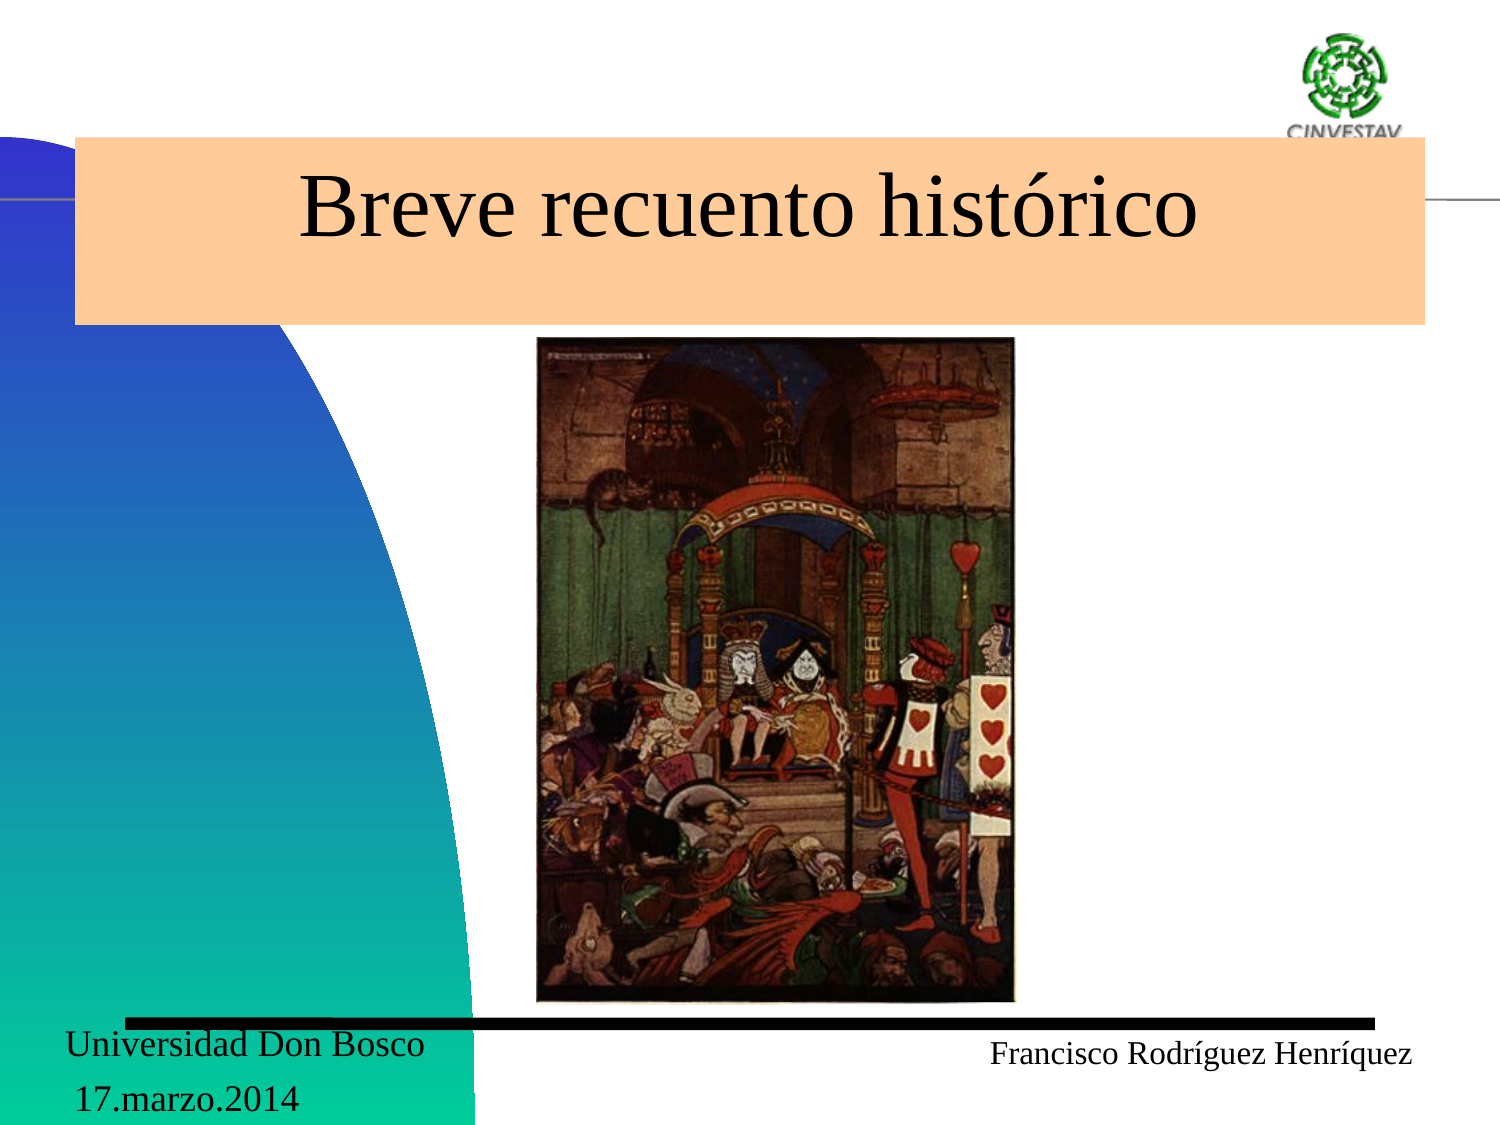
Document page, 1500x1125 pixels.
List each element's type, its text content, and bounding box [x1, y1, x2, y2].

text_box Breve recuento histórico [75, 137, 1426, 325]
picture [536, 337, 1017, 1005]
